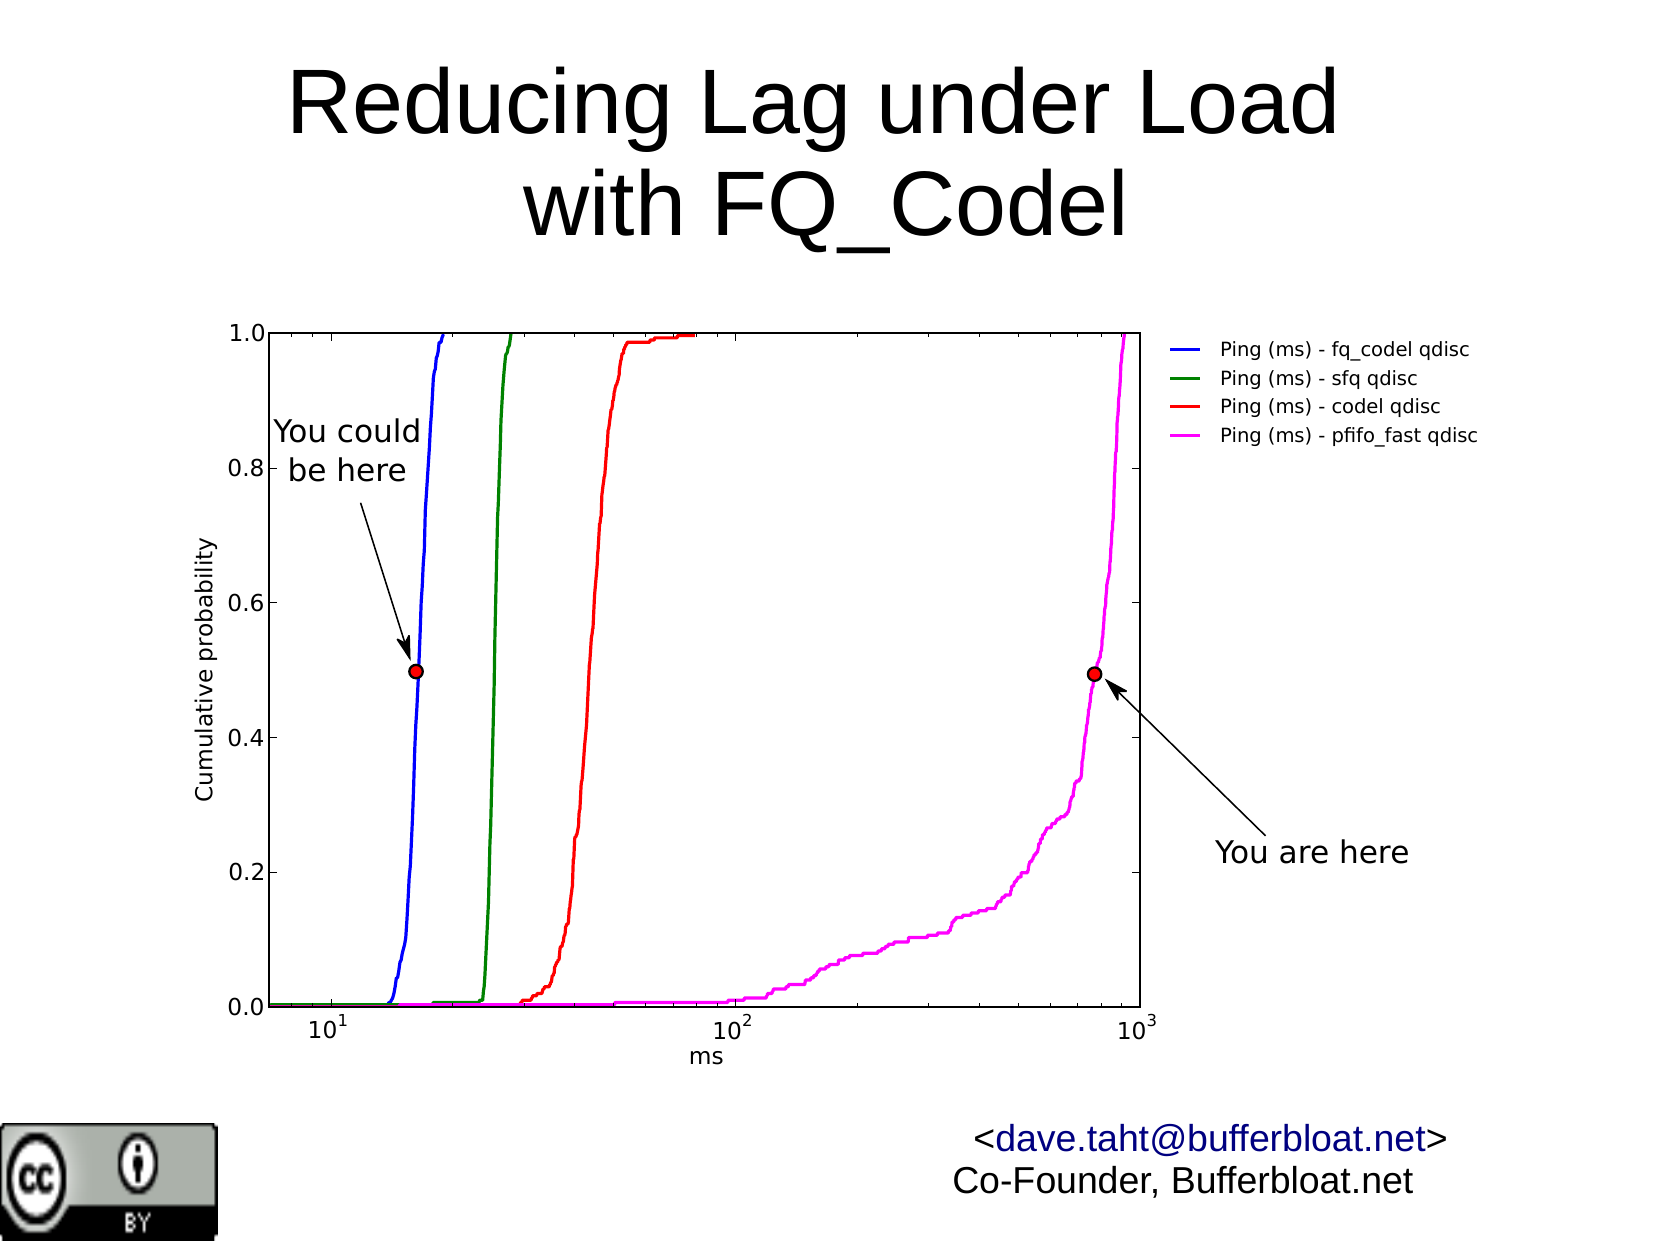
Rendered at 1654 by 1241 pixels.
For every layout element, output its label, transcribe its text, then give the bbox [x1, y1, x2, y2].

picture [0, 1123, 218, 1241]
title Reducing Lag under Load with FQ_Codel [82, 49, 1571, 257]
picture [180, 309, 1501, 1081]
text_box Dave Taht <dave.taht@bufferbloat.net> Co-Founder, Bufferbloat.net [937, 1110, 1621, 1241]
